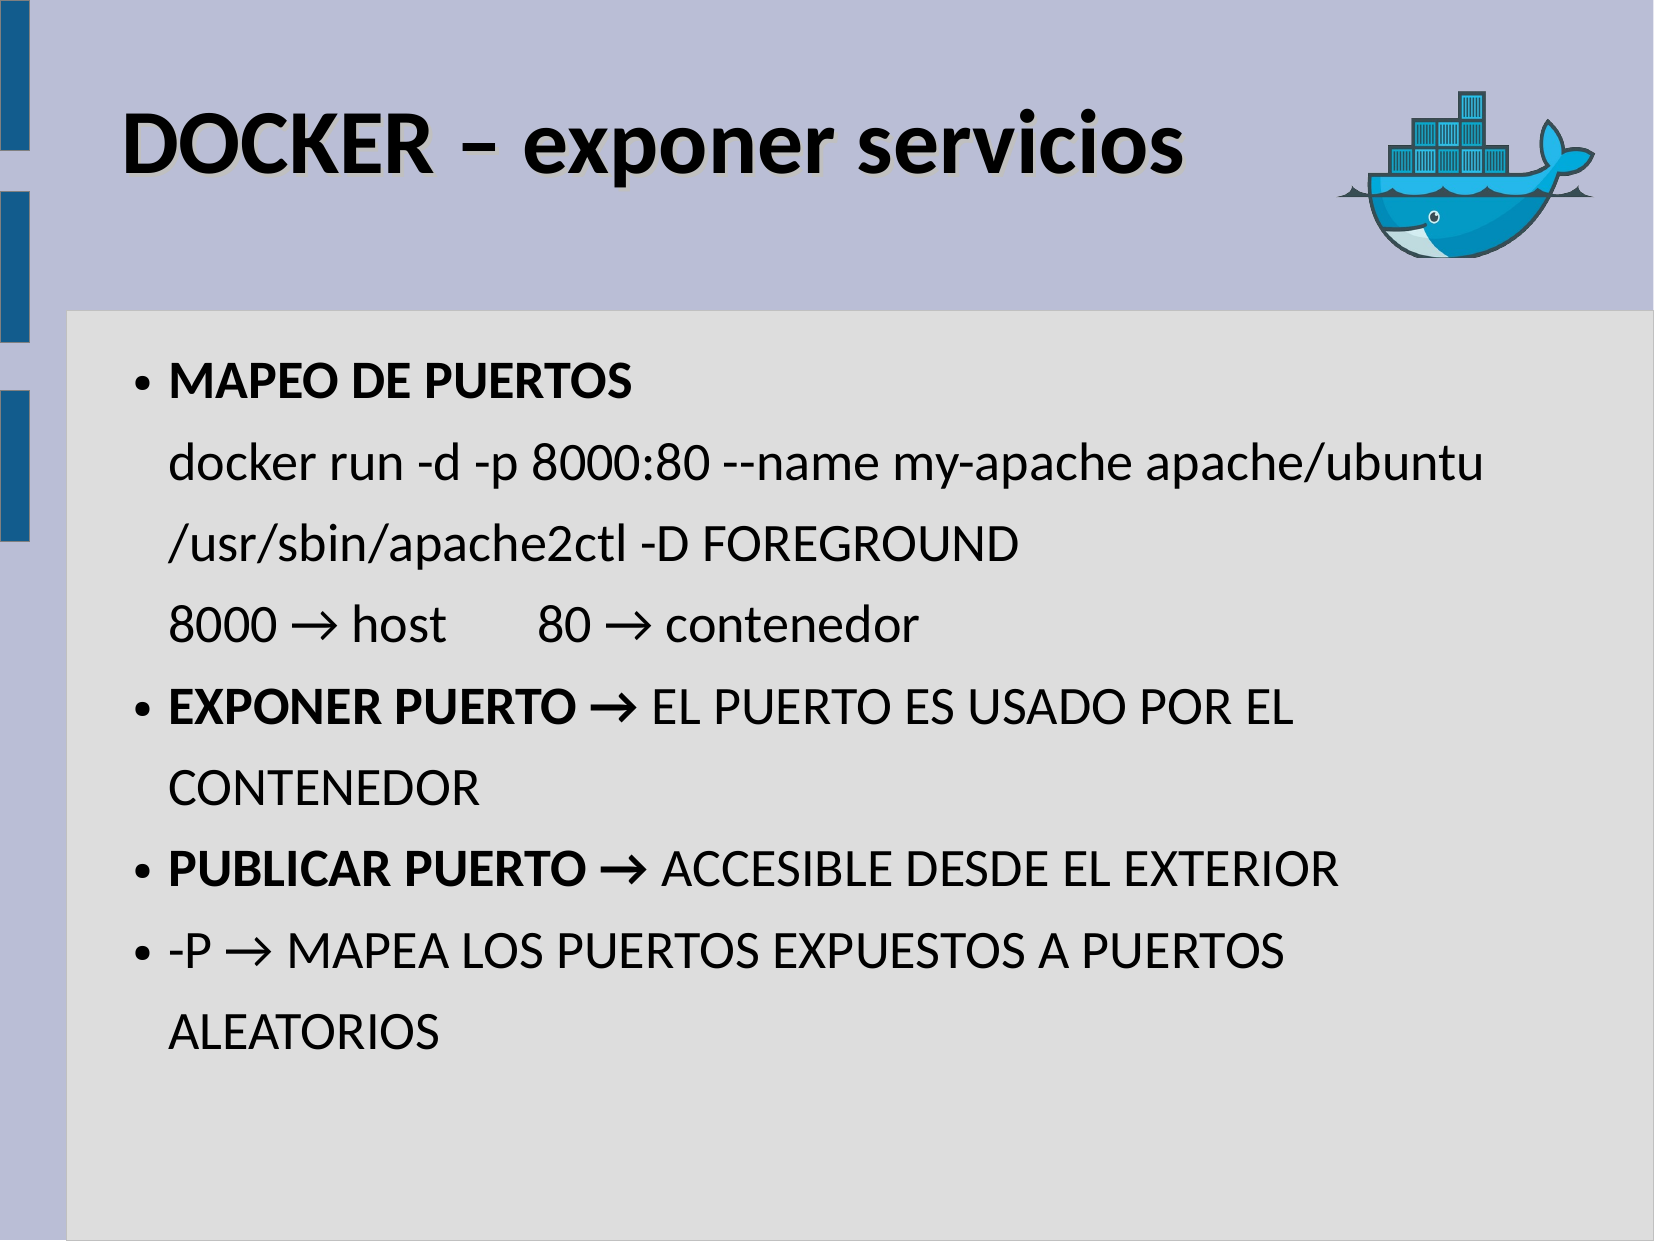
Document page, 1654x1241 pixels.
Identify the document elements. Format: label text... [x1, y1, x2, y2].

picture [1287, 35, 1642, 258]
text_box MAPEO DE PUERTOS docker run -d -p 8000:80 --name my-apache apache/ubuntu /usr/sbin/apache2ctl -D FOREGROUND 8000 → host 80 → contenedor EXPONER PUERTO → EL PUERTO ES USADO POR EL CONTENEDOR PUBLICAR PUERTO → ACCESIBLE DESDE EL EXTERIOR -P → MAPEA LOS PUERTOS EXPUESTOS A PUERTOS ALEATORIOS [118, 323, 1583, 1241]
text_box DOCKER – exponer servicios [106, 97, 1287, 225]
